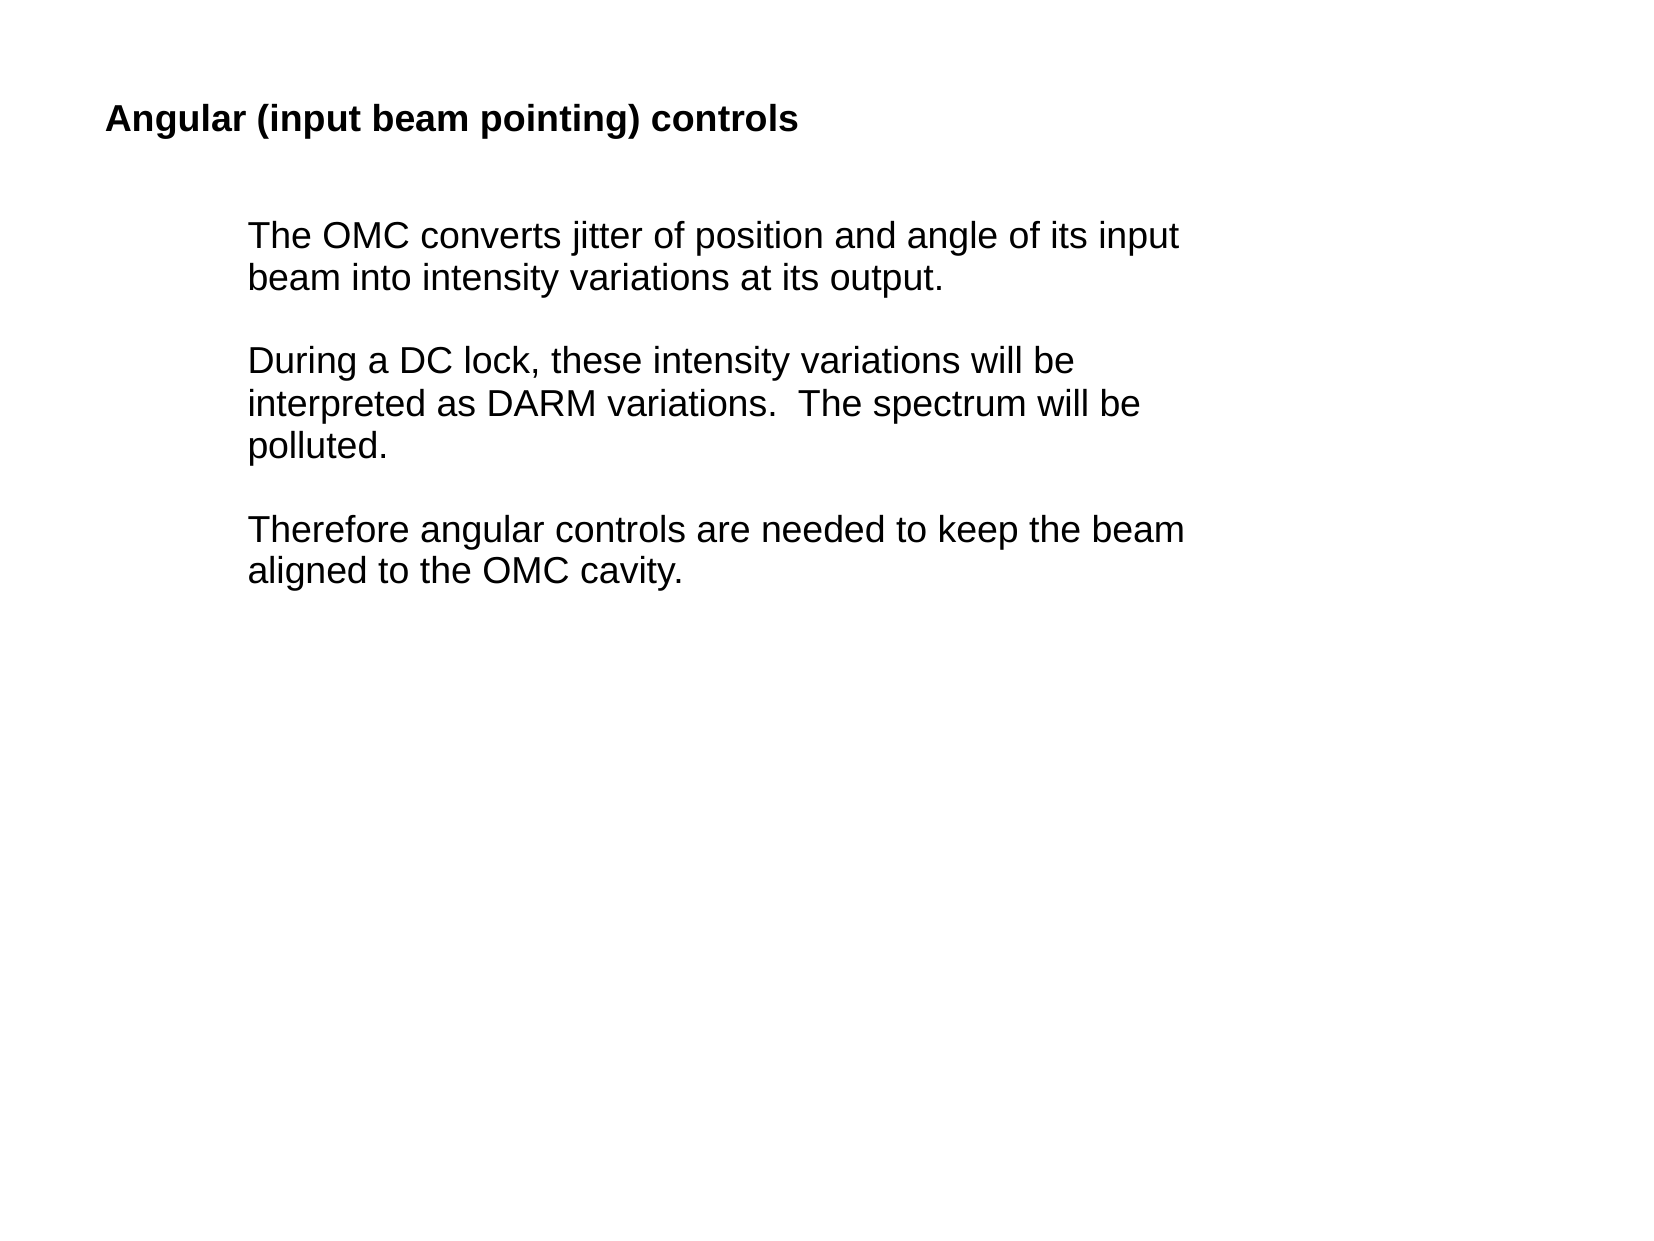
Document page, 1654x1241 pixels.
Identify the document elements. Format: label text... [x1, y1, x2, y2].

text_box Angular (input beam pointing) controls [75, 75, 829, 162]
text_box The OMC converts jitter of position and angle of its input beam into intensity variations at its output. During a DC lock, these intensity variations will be interpreted as DARM variations. The spectrum will be polluted. Therefore angular controls are needed to keep the beam aligned to the OMC cavity. [232, 206, 1264, 600]
